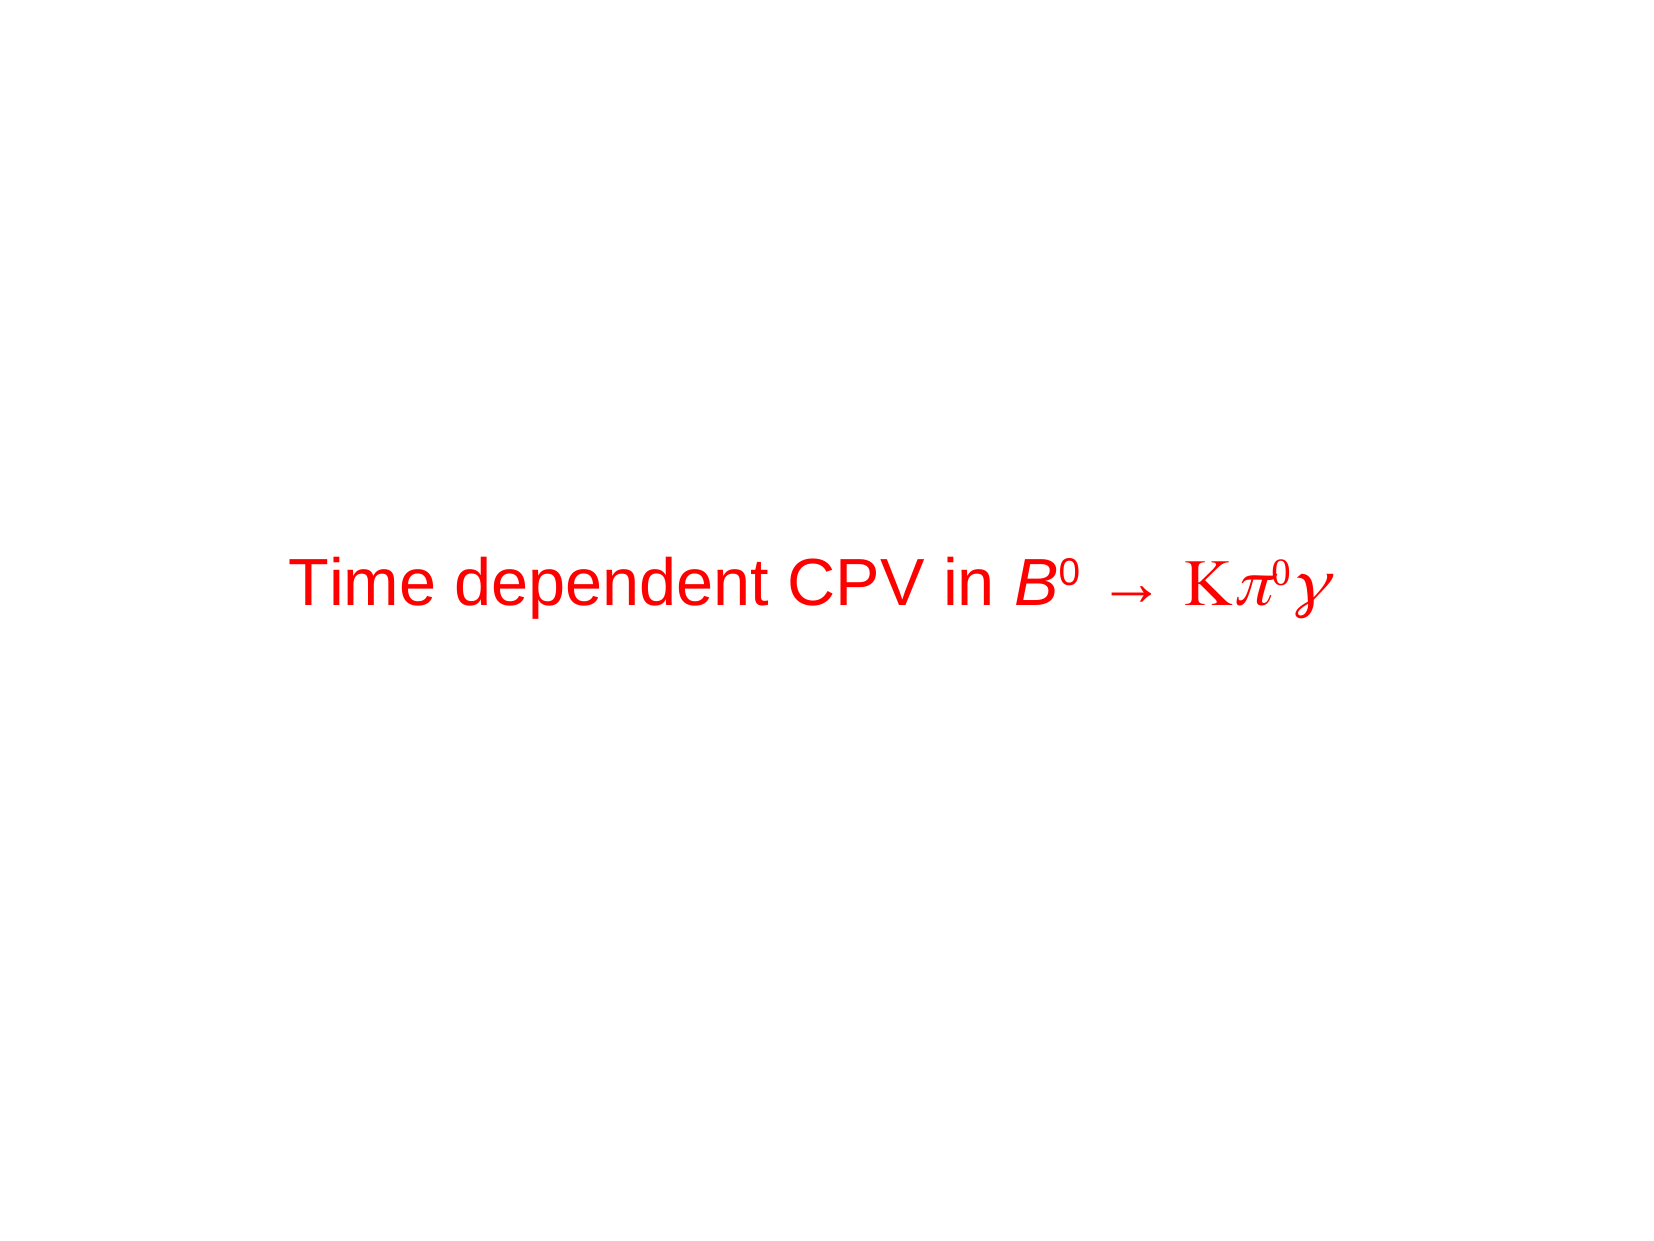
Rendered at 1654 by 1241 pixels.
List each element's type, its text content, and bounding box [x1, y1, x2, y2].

text_box Time dependent CPV in B0 → Kp0g [237, 537, 1334, 634]
